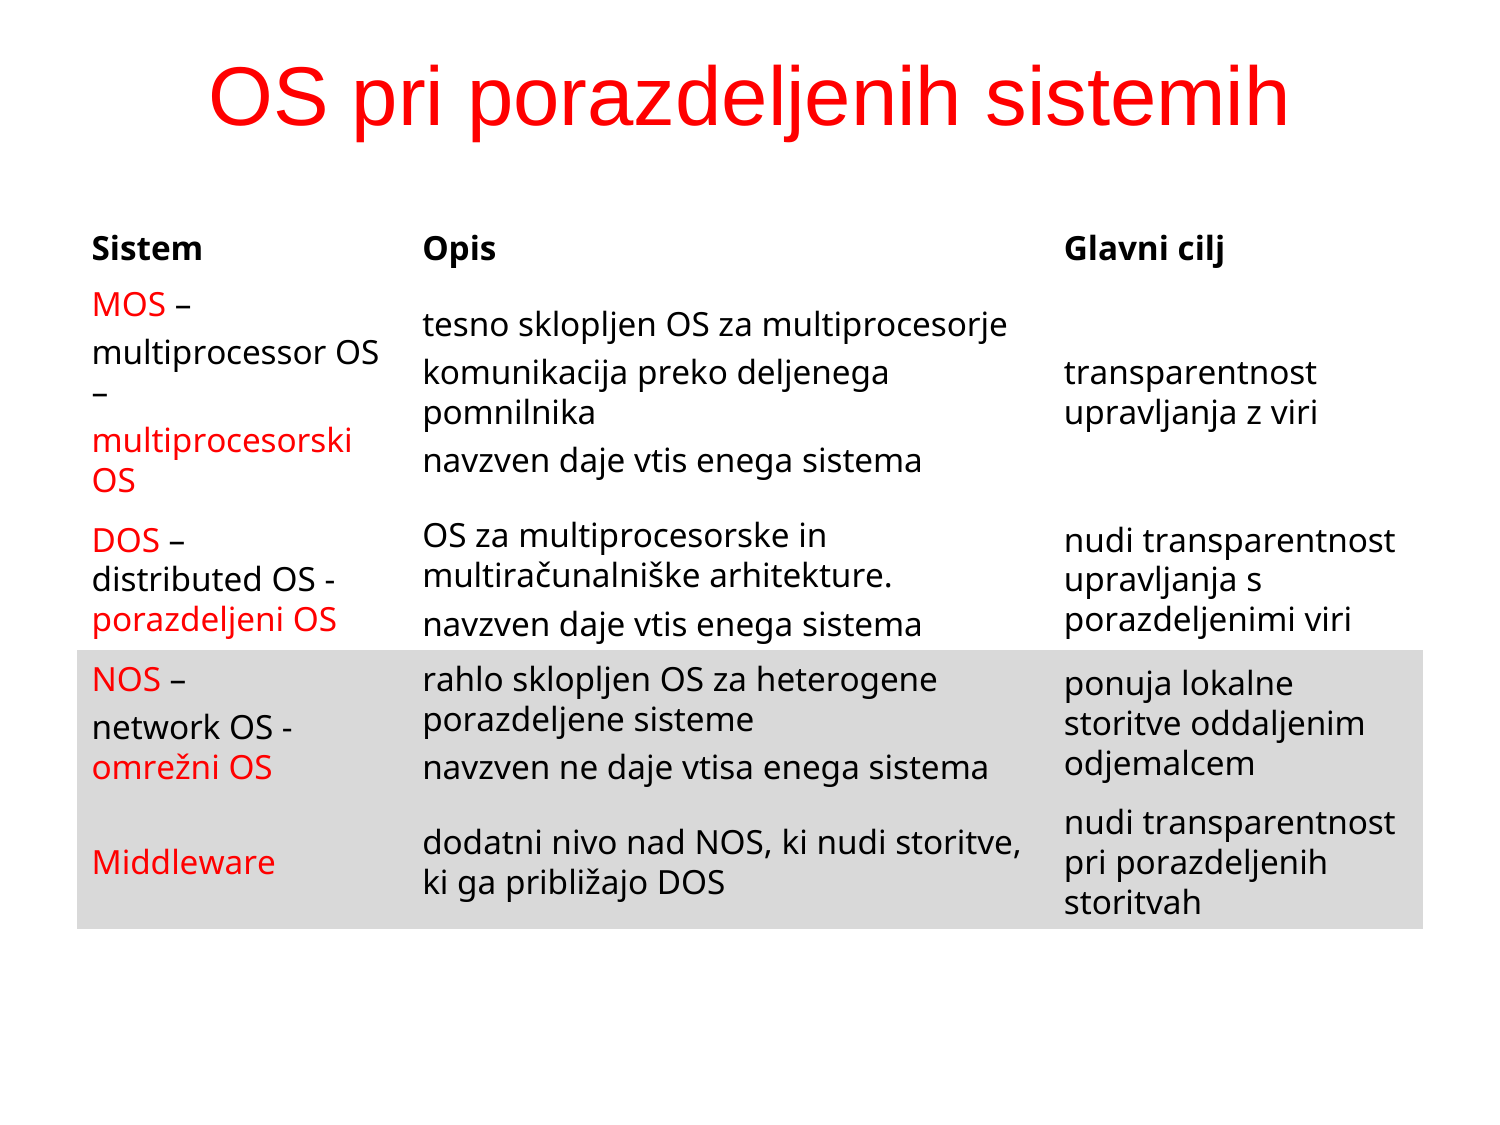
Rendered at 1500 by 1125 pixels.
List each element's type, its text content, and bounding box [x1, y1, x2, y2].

table_cell tesno sklopljen OS za multiprocesorje komunikacija preko deljenega pomnilnika navzven daje vtis enega sistema [408, 275, 1049, 507]
table_cell Middleware [77, 794, 408, 929]
table_cell transparentnost upravljanja z viri [1049, 275, 1423, 507]
table_header Sistem [77, 220, 408, 275]
table_cell dodatni nivo nad NOS, ki nudi storitve, ki ga približajo DOS [408, 794, 1049, 929]
table_header Opis [408, 220, 1049, 275]
table_cell OS za multiprocesorske in multiračunalniške arhitekture. navzven daje vtis enega sistema [408, 507, 1049, 650]
table_cell ponuja lokalne storitve oddaljenim odjemalcem [1049, 650, 1423, 794]
table_cell nudi transparentnost pri porazdeljenih storitvah [1049, 794, 1423, 929]
table_cell MOS – multiprocessor OS – multiprocesorski OS [77, 275, 408, 507]
table_cell DOS – distributed OS - porazdeljeni OS [77, 507, 408, 650]
table_cell nudi transparentnost upravljanja s porazdeljenimi viri [1049, 507, 1423, 650]
table_cell NOS – network OS - omrežni OS [77, 650, 408, 794]
table_header Glavni cilj [1049, 220, 1423, 275]
title OS pri porazdeljenih sistemih [0, 23, 1500, 161]
table_cell rahlo sklopljen OS za heterogene porazdeljene sisteme navzven ne daje vtisa enega sistema [408, 650, 1049, 794]
